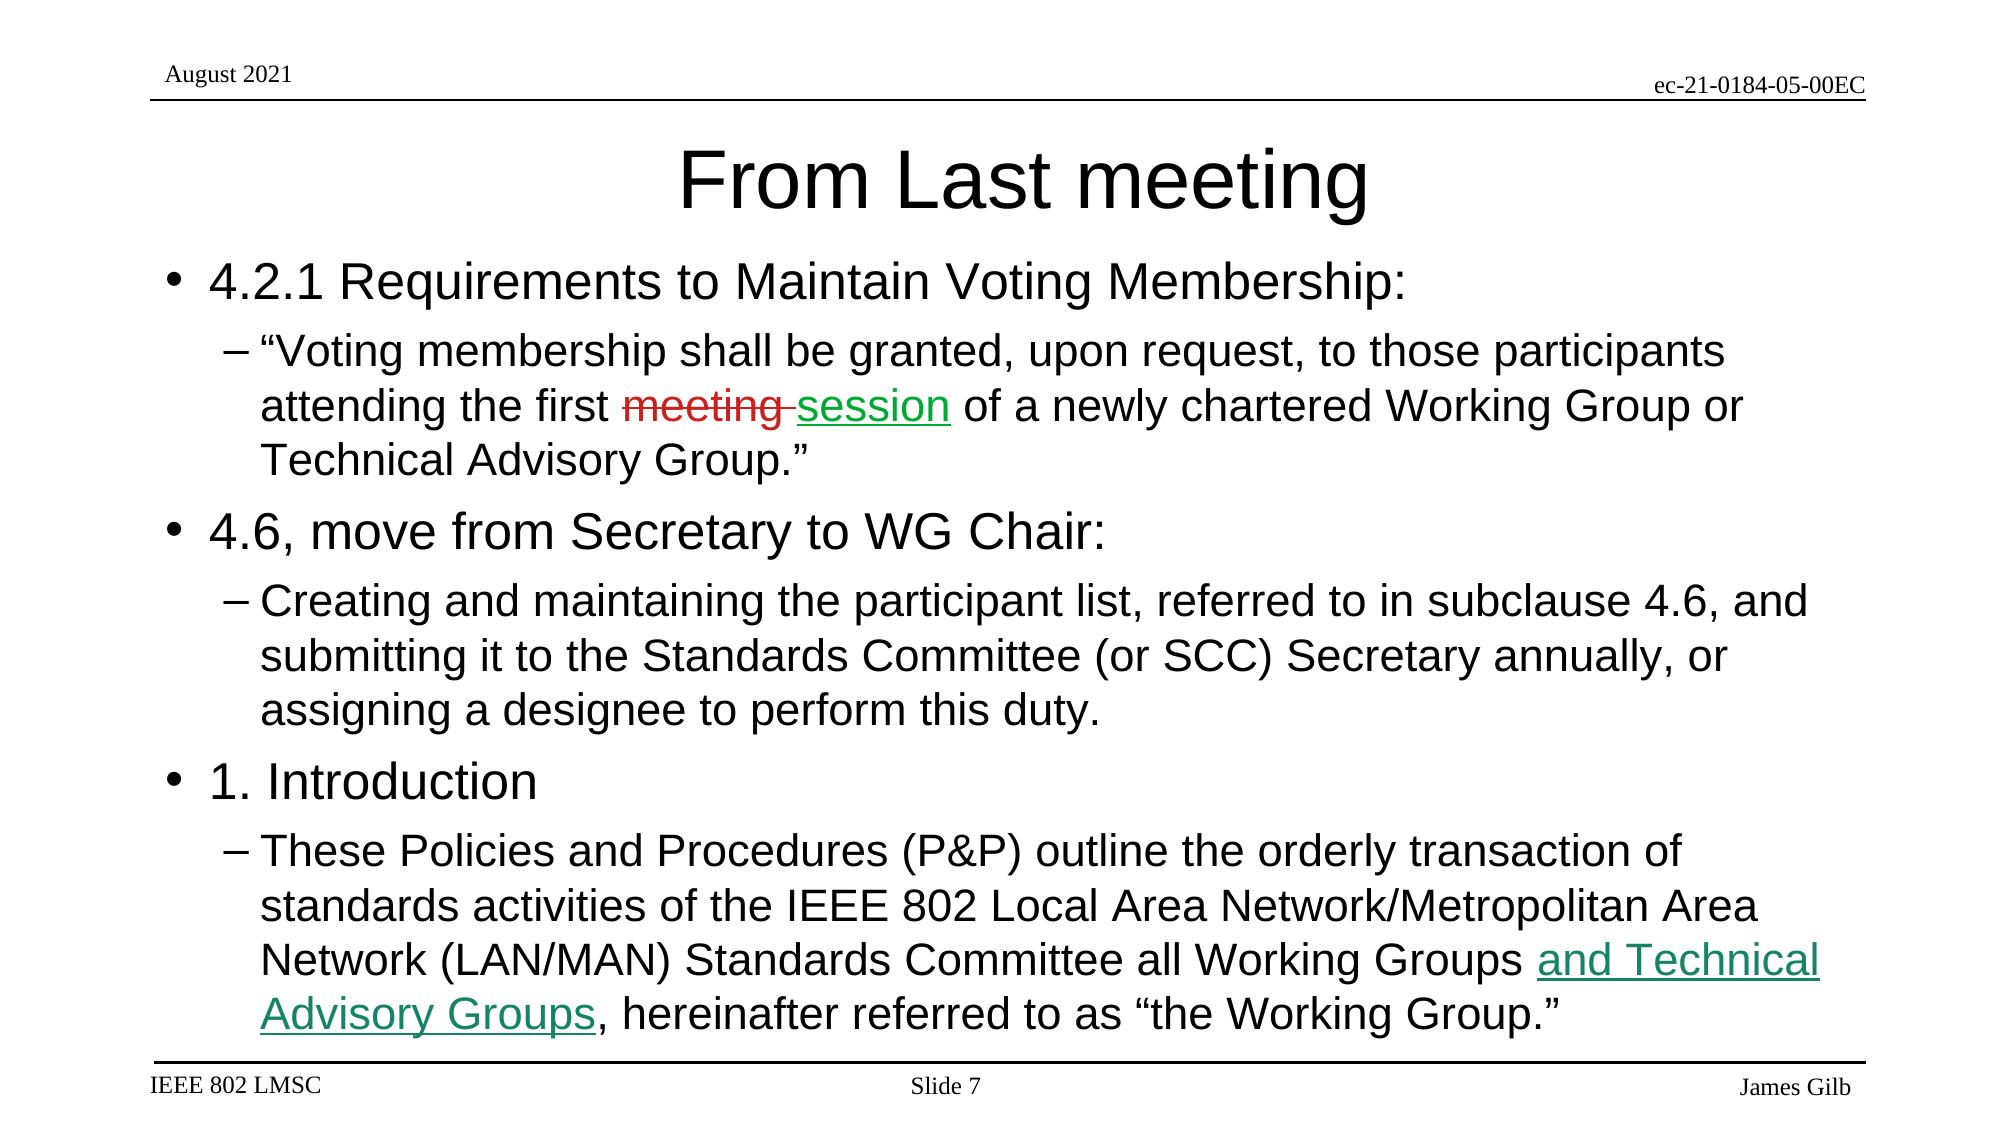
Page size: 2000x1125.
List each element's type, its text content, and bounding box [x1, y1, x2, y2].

list 4.2.1 Requirements to Maintain Voting Membership: “Voting membership shall be granted, upon request, to those participants attending the first meeting session of a newly chartered Working Group or Technical Advisory Group.” 4.6, move from Secretary to WG Chair: Creating and maintaining the participant list, referred to in subclause 4.6, and submitting it to the Standards Committee (or SCC) Secretary annually, or assigning a designee to perform this duty. 1. Introduction These Policies and Procedures (P&P) outline the orderly transaction of standards activities of the IEEE 802 Local Area Network/Metropolitan Area Network (LAN/MAN) Standards Committee all Working Groups and Technical Advisory Groups, hereinafter referred to as “the Working Group.” [150, 239, 1900, 1051]
title From Last meeting [150, 112, 1900, 238]
